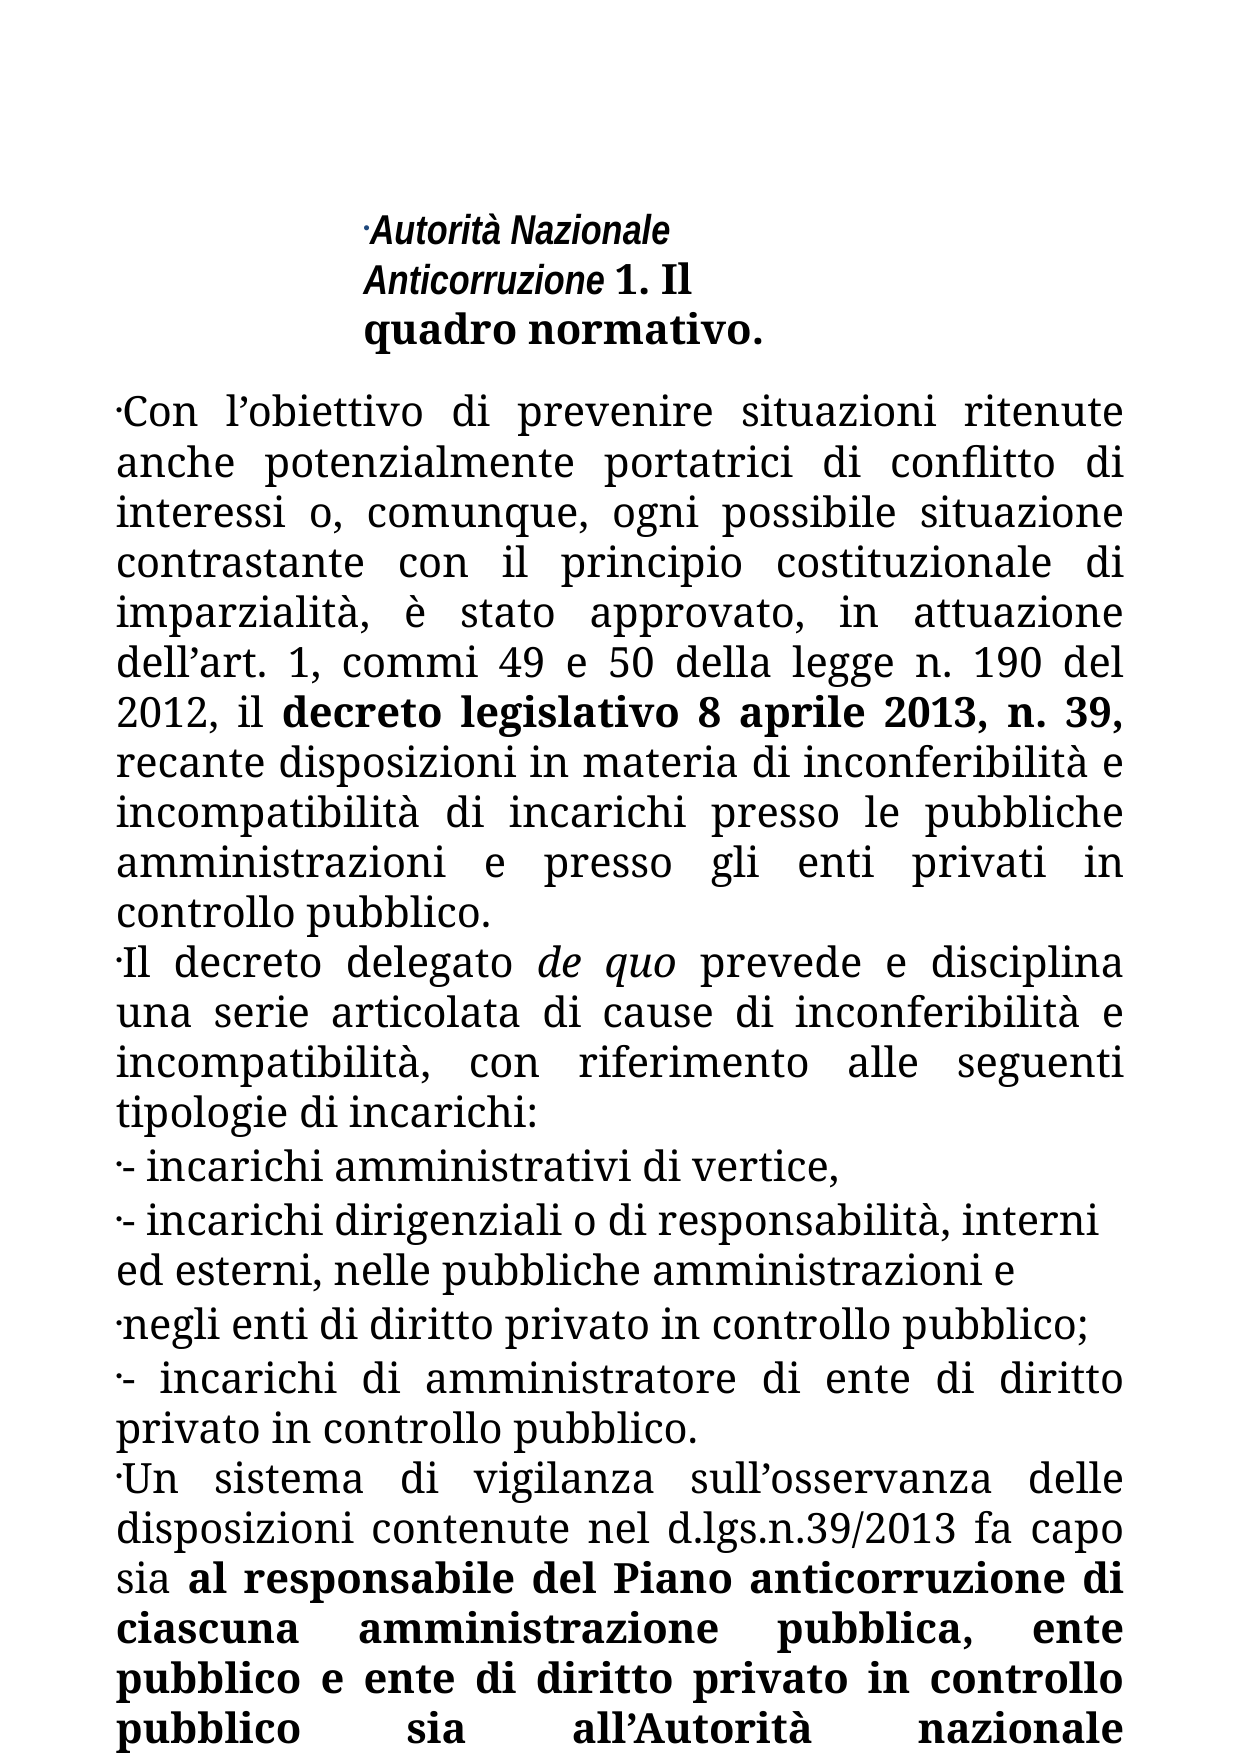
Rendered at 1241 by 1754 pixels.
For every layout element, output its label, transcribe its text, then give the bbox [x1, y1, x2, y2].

list Autorità Nazionale Anticorruzione 1. Il quadro normativo. Con l’obiettivo di prevenire situazioni ritenute anche potenzialmente portatrici di conflitto di interessi o, comunque, ogni possibile situazione contrastante con il principio costituzionale di imparzialità, è stato approvato, in attuazione dell’art. 1, commi 49 e 50 della legge n. 190 del 2012, il decreto legislativo 8 aprile 2013, n. 39, recante disposizioni in materia di inconferibilità e incompatibilità di incarichi presso le pubbliche amministrazioni e presso gli enti privati in controllo pubblico. Il decreto delegato de quo prevede e disciplina una serie articolata di cause di inconferibilità e incompatibilità, con riferimento alle seguenti tipologie di incarichi: - incarichi amministrativi di vertice, - incarichi dirigenziali o di responsabilità, interni ed esterni, nelle pubbliche amministrazioni e negli enti di diritto privato in controllo pubblico; - incarichi di amministratore di ente di diritto privato in controllo pubblico. Un sistema di vigilanza sull’osservanza delle disposizioni contenute nel d.lgs.n.39/2013 fa capo sia al responsabile del Piano anticorruzione di ciascuna amministrazione pubblica, ente pubblico e ente di diritto privato in controllo pubblico sia all’Autorità nazionale anticorruzione. [108, 202, 1133, 1620]
list [1100, 1619, 1132, 1652]
